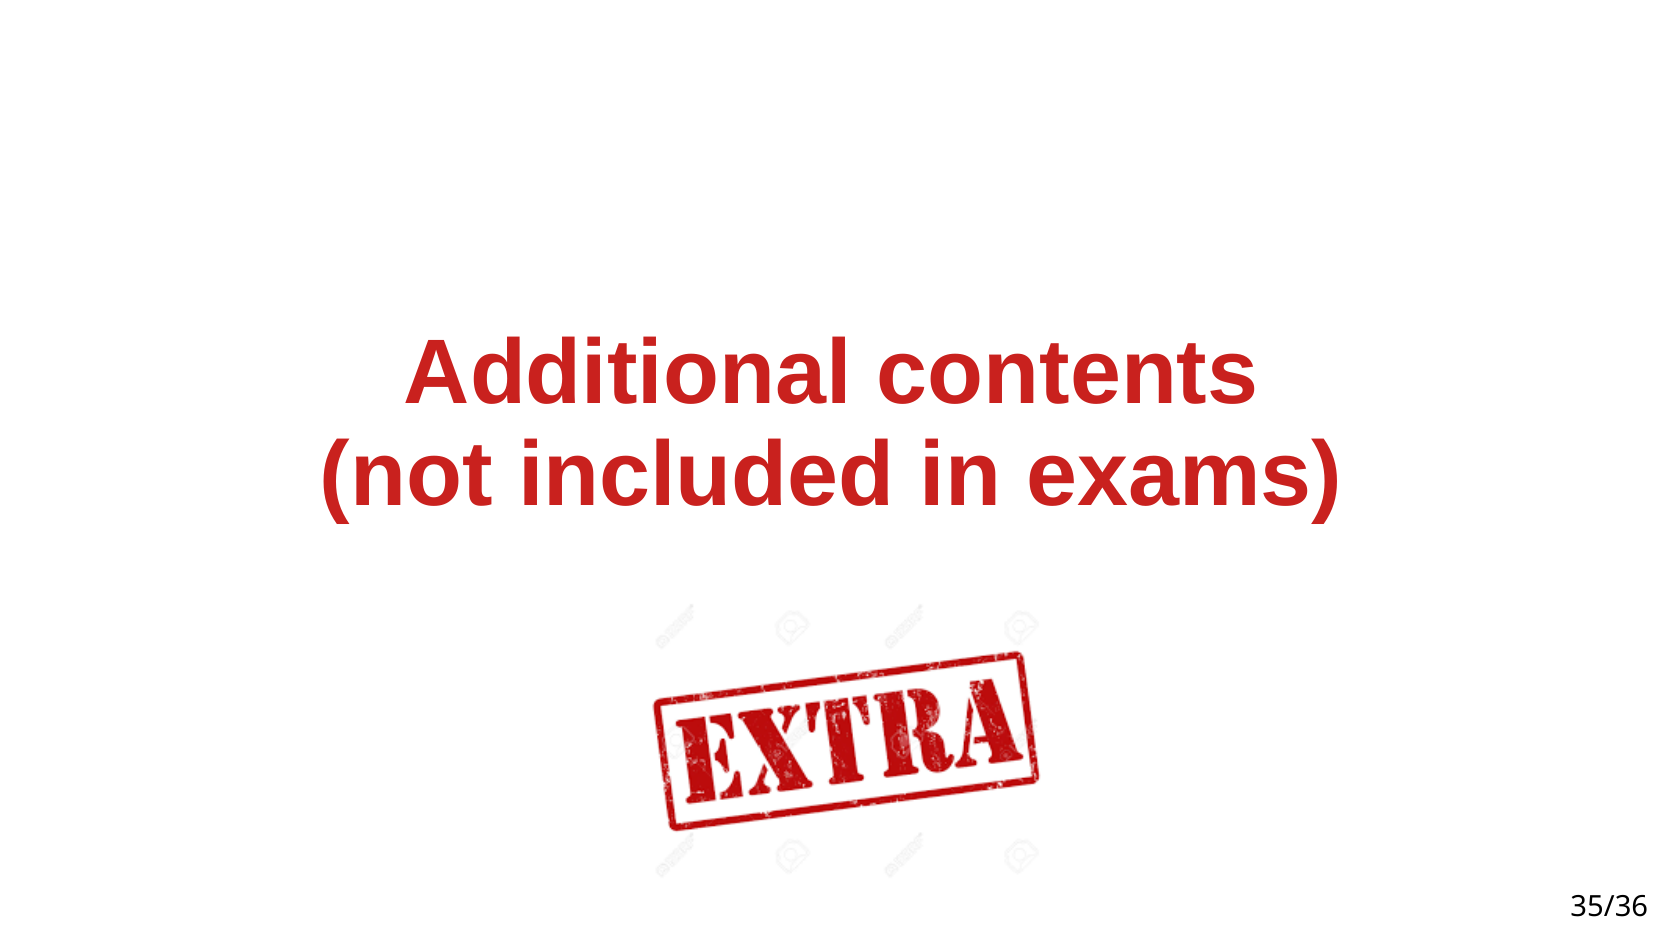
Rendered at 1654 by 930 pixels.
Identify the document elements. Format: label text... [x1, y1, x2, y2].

picture [645, 595, 1050, 901]
title Additional contents (not included in exams) [87, 320, 1576, 526]
